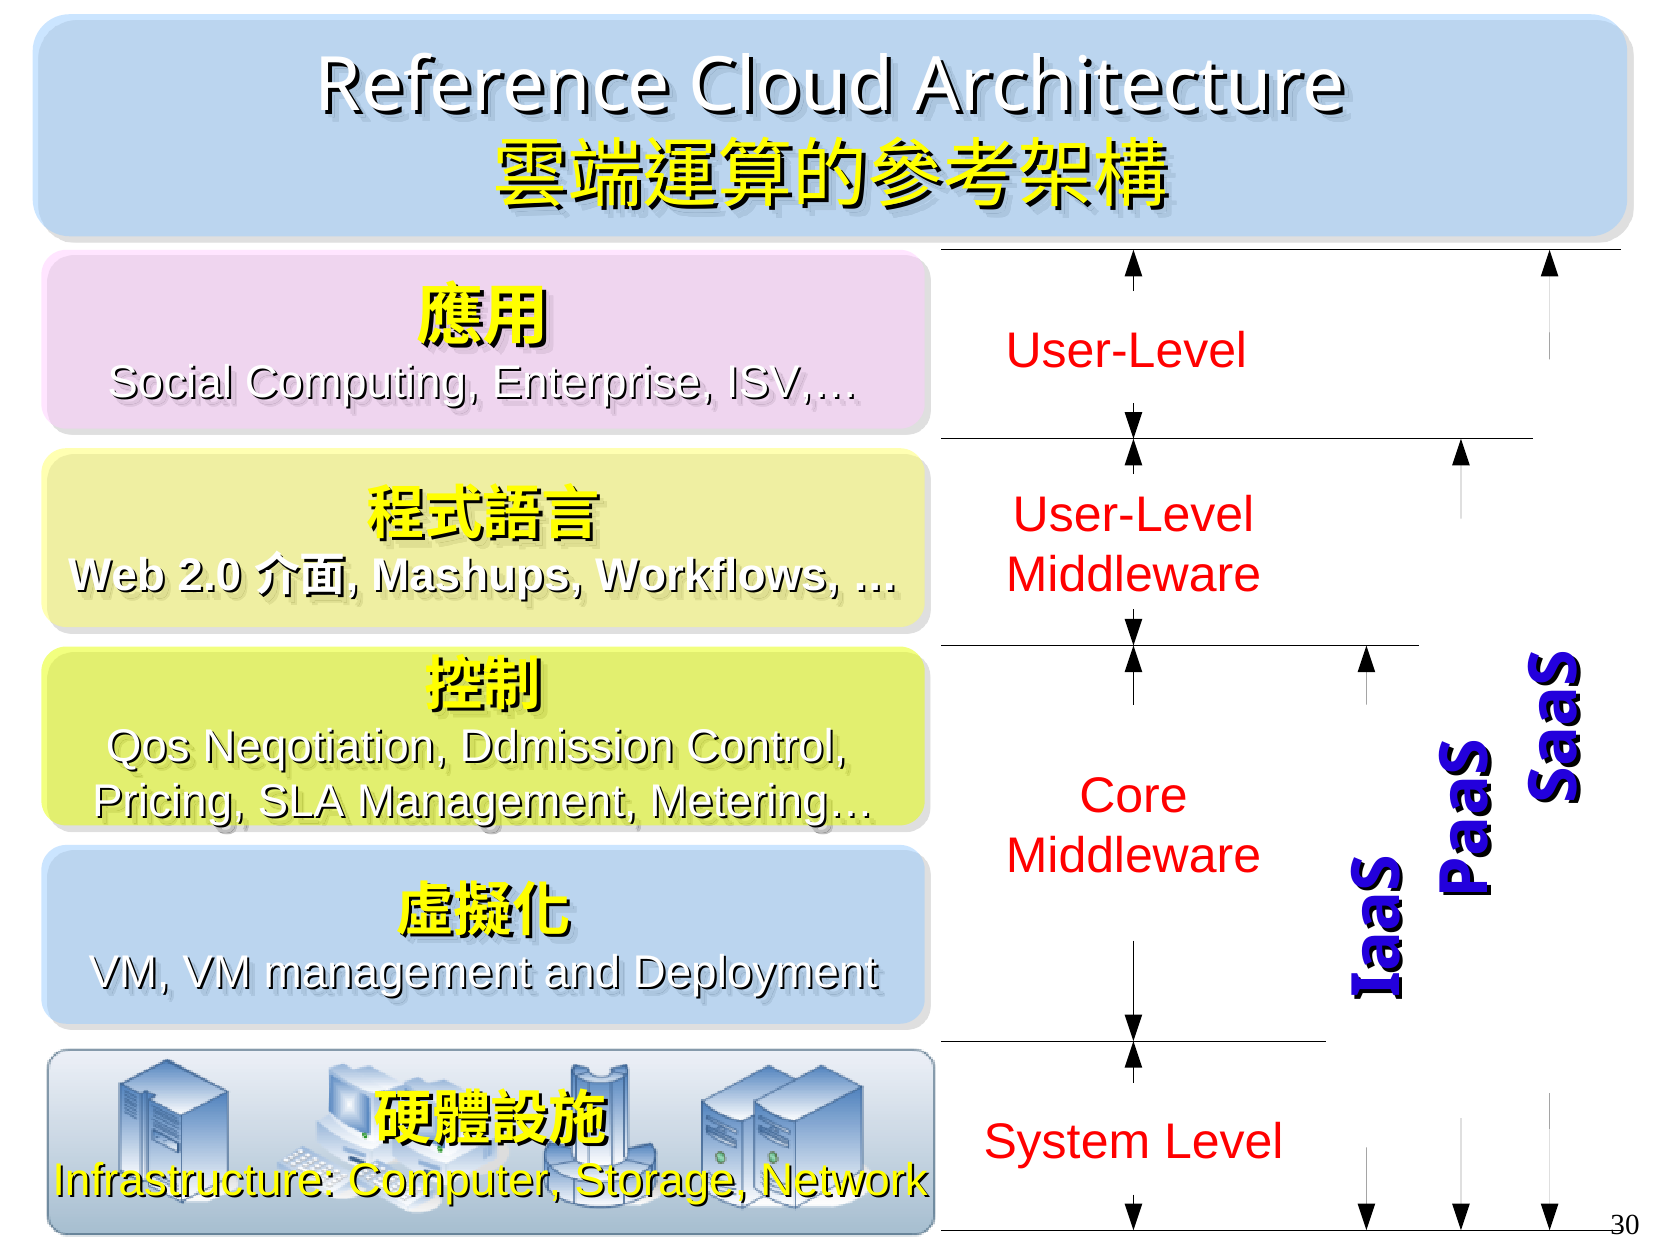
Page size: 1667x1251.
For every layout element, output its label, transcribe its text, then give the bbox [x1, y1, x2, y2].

text_box PaaS [1406, 518, 1516, 1119]
text_box System Level [941, 1082, 1326, 1195]
text_box SaaS [1494, 359, 1605, 1094]
text_box User-Level [941, 291, 1326, 404]
text_box User-Level Middleware [941, 474, 1326, 610]
text_box 虛擬化 VM, VM management and Deployment [41, 844, 925, 1024]
text_box Core Middleware [941, 704, 1317, 941]
picture [41, 1043, 940, 1242]
text_box Reference Cloud Architecture 雲端運算的參考架構 [32, 14, 1628, 237]
text_box 程式語言 Web 2.0 介面, Mashups, Workflows, … [41, 448, 925, 628]
text_box 應用 Social Computing, Enterprise, ISV,… [41, 249, 925, 429]
text_box IaaS [1317, 704, 1428, 1148]
text_box 控制 Qos Neqotiation, Ddmission Control, Pricing, SLA Management, Metering… [41, 646, 925, 826]
